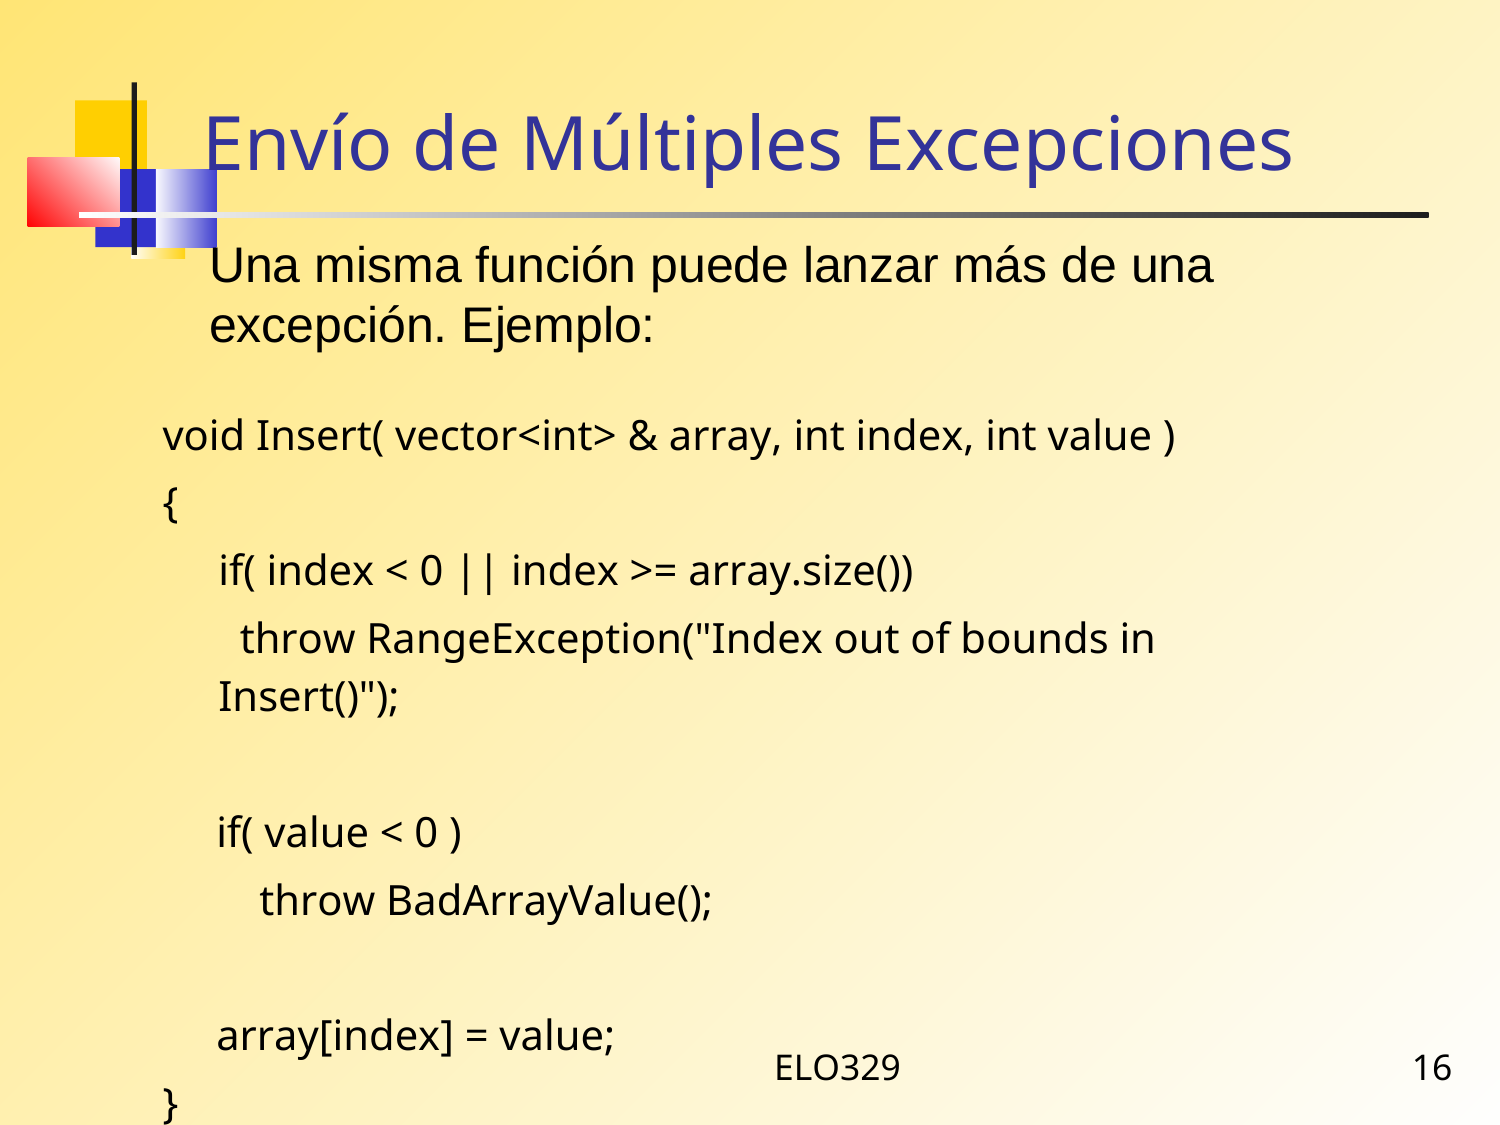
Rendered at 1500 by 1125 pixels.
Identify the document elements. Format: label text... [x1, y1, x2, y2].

text_box Una misma función puede lanzar más de una excepción. Ejemplo: [174, 224, 1413, 361]
list void Insert( vector<int> & array, int index, int value )‏ { if( index < 0 || index >= array.size())‏ throw RangeException("Index out of bounds in Insert()"); if( value < 0 )‏ throw BadArrayValue(); array[index] = value; } [147, 397, 1346, 1013]
title Envío de Múltiples Excepciones [187, 37, 1466, 201]
